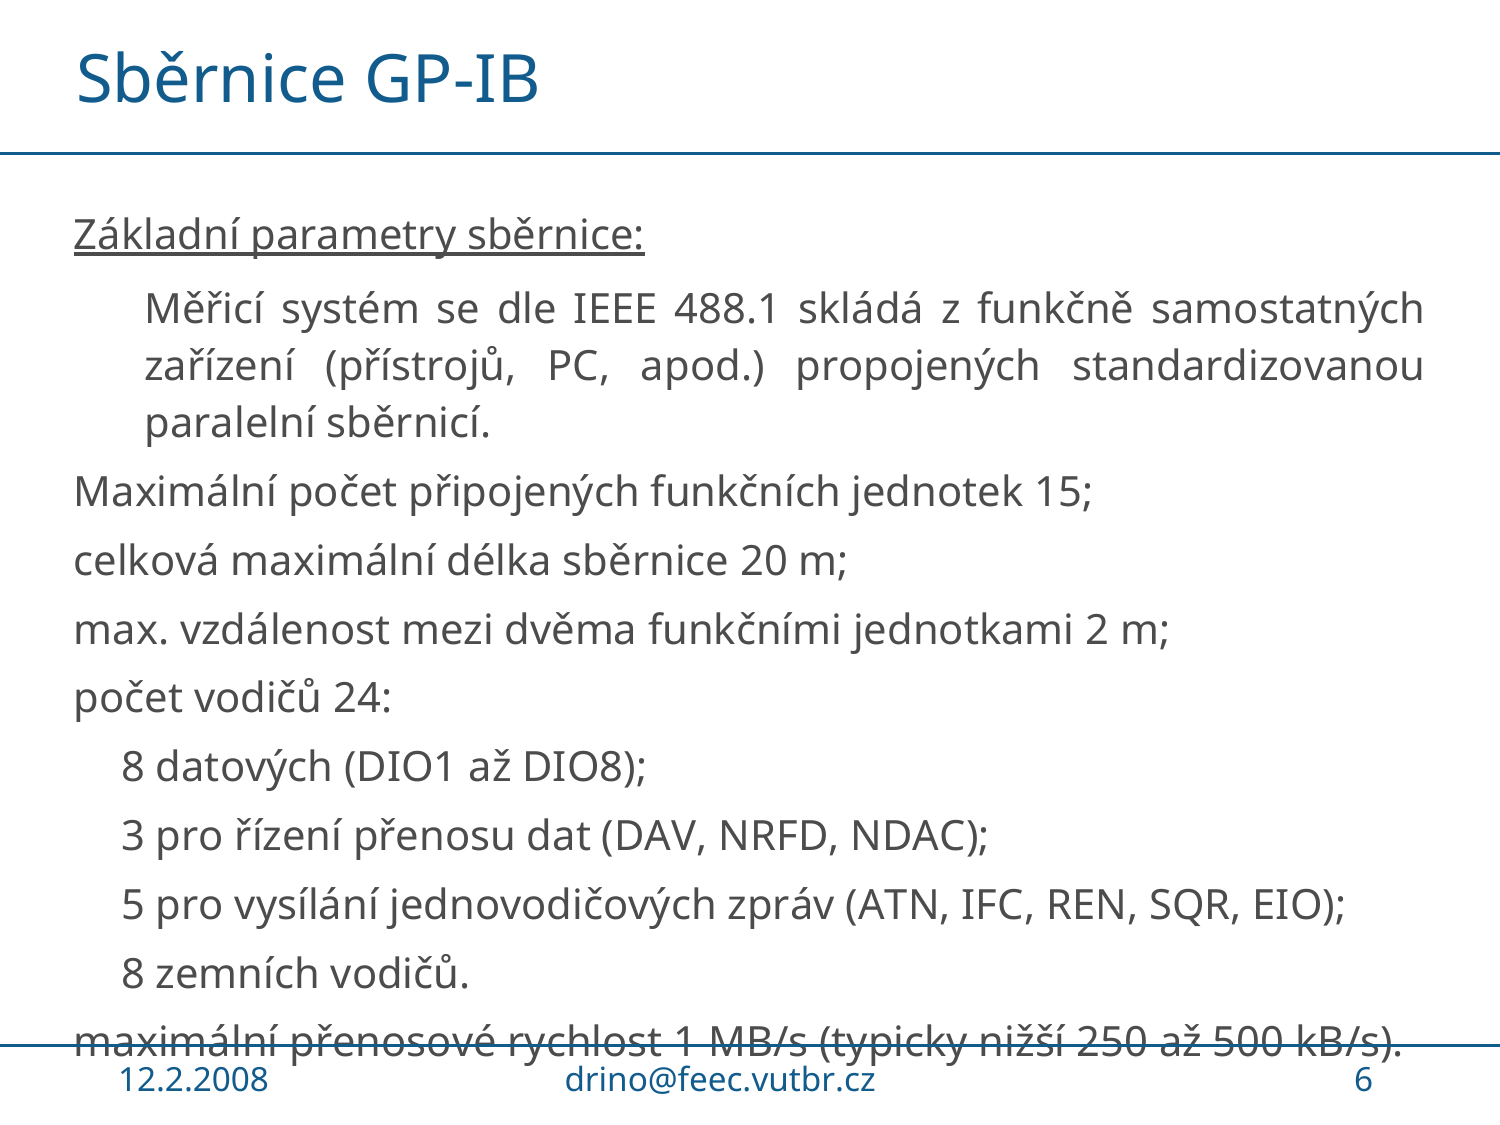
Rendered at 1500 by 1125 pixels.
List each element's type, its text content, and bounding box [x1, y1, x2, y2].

text_box 1 [1075, 1049, 1388, 1125]
text_box drino@feec.vutbr.cz [454, 1049, 987, 1125]
title Sběrnice GP-IB [0, 0, 1500, 152]
text_box 12.2.2008 [103, 1049, 432, 1125]
text_box Základní parametry sběrnice: Měřicí systém se dle IEEE 488.1 skládá z funkčně samostatných zařízení (přístrojů, PC, apod.) propojených standardizovanou paralelní sběrnicí. Maximální počet připojených funkčních jednotek 15; celková maximální délka sběrnice 20 m; max. vzdálenost mezi dvěma funkčními jednotkami 2 m; počet vodičů 24: 8 datových (DIO1 až DIO8); 3 pro řízení přenosu dat (DAV, NRFD, NDAC); 5 pro vysílání jednovodičových zpráv (ATN, IFC, REN, SQR, EIO); 8 zemních vodičů. maximální přenosové rychlost 1 MB/s (typicky nižší 250 až 500 kB/s). [59, 196, 1442, 1044]
